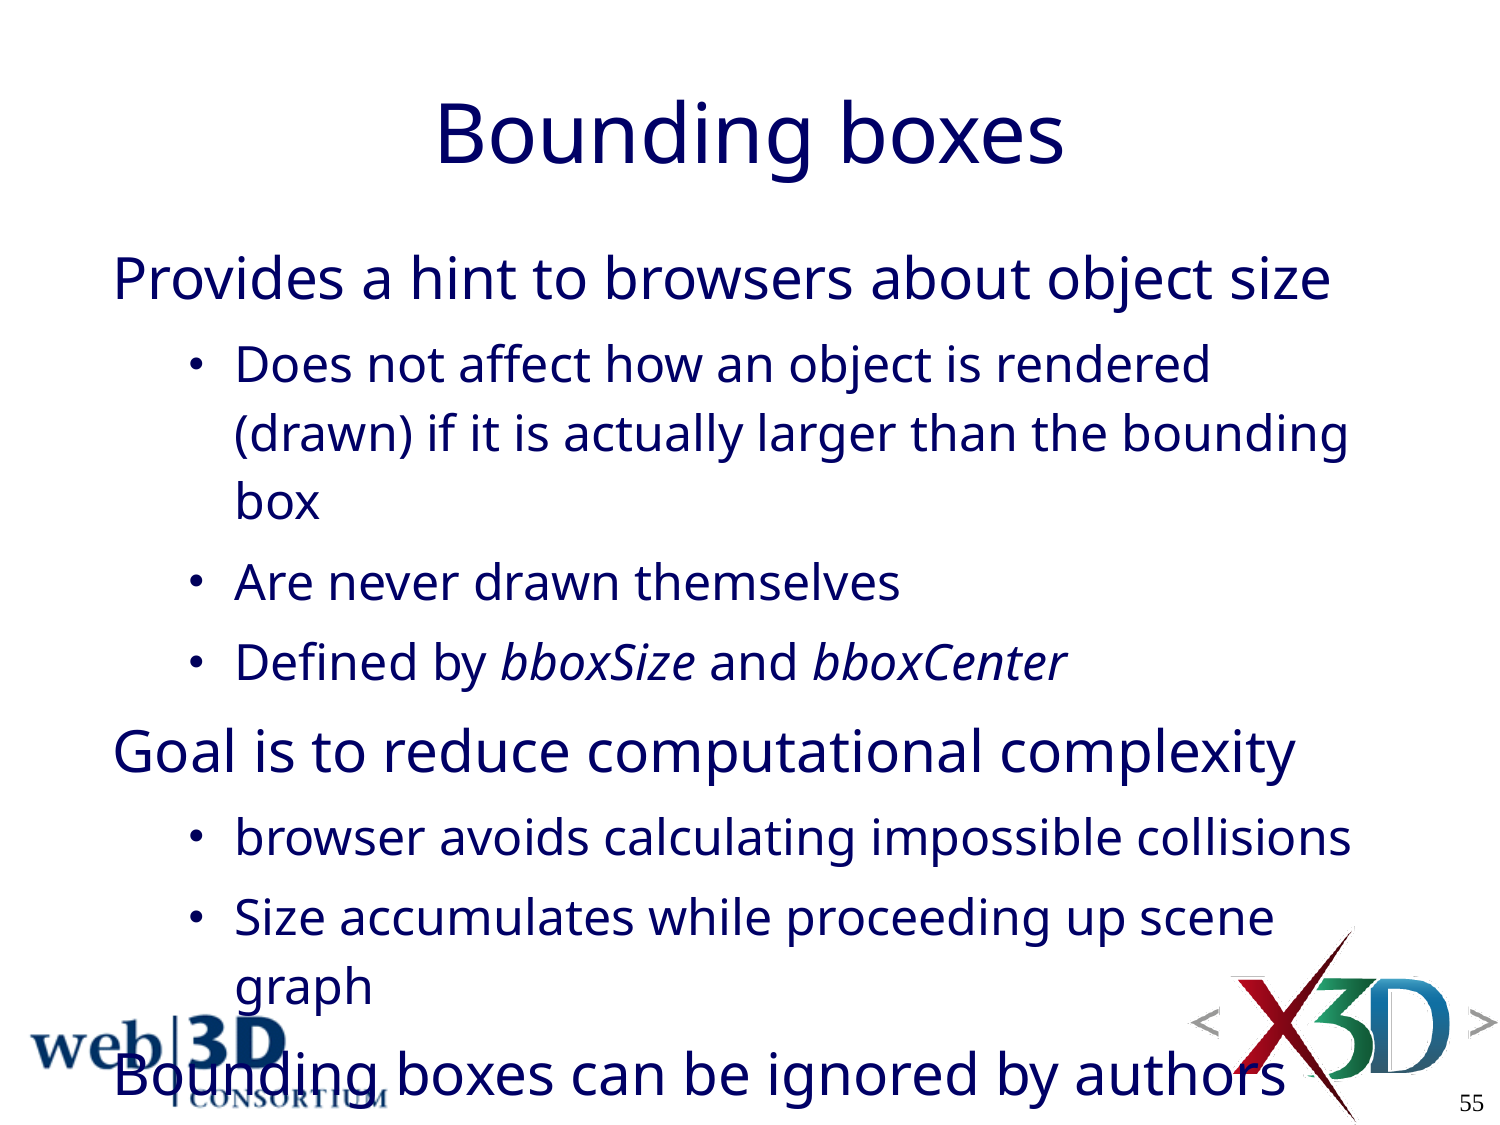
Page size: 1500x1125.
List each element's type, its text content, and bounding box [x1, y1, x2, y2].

picture [12, 998, 413, 1118]
list Provides a hint to browsers about object size Does not affect how an object is rendered (drawn) if it is actually larger than the bounding box Are never drawn themselves Defined by bboxSize and bboxCenter Goal is to reduce computational complexity browser avoids calculating impossible collisions Size accumulates while proceeding up scene graph Bounding boxes can be ignored by authors some authoring tools can provide them if needed [112, 237, 1388, 1001]
picture [405, 1068, 413, 1091]
picture [1187, 926, 1500, 1125]
title Bounding boxes [112, 37, 1388, 226]
